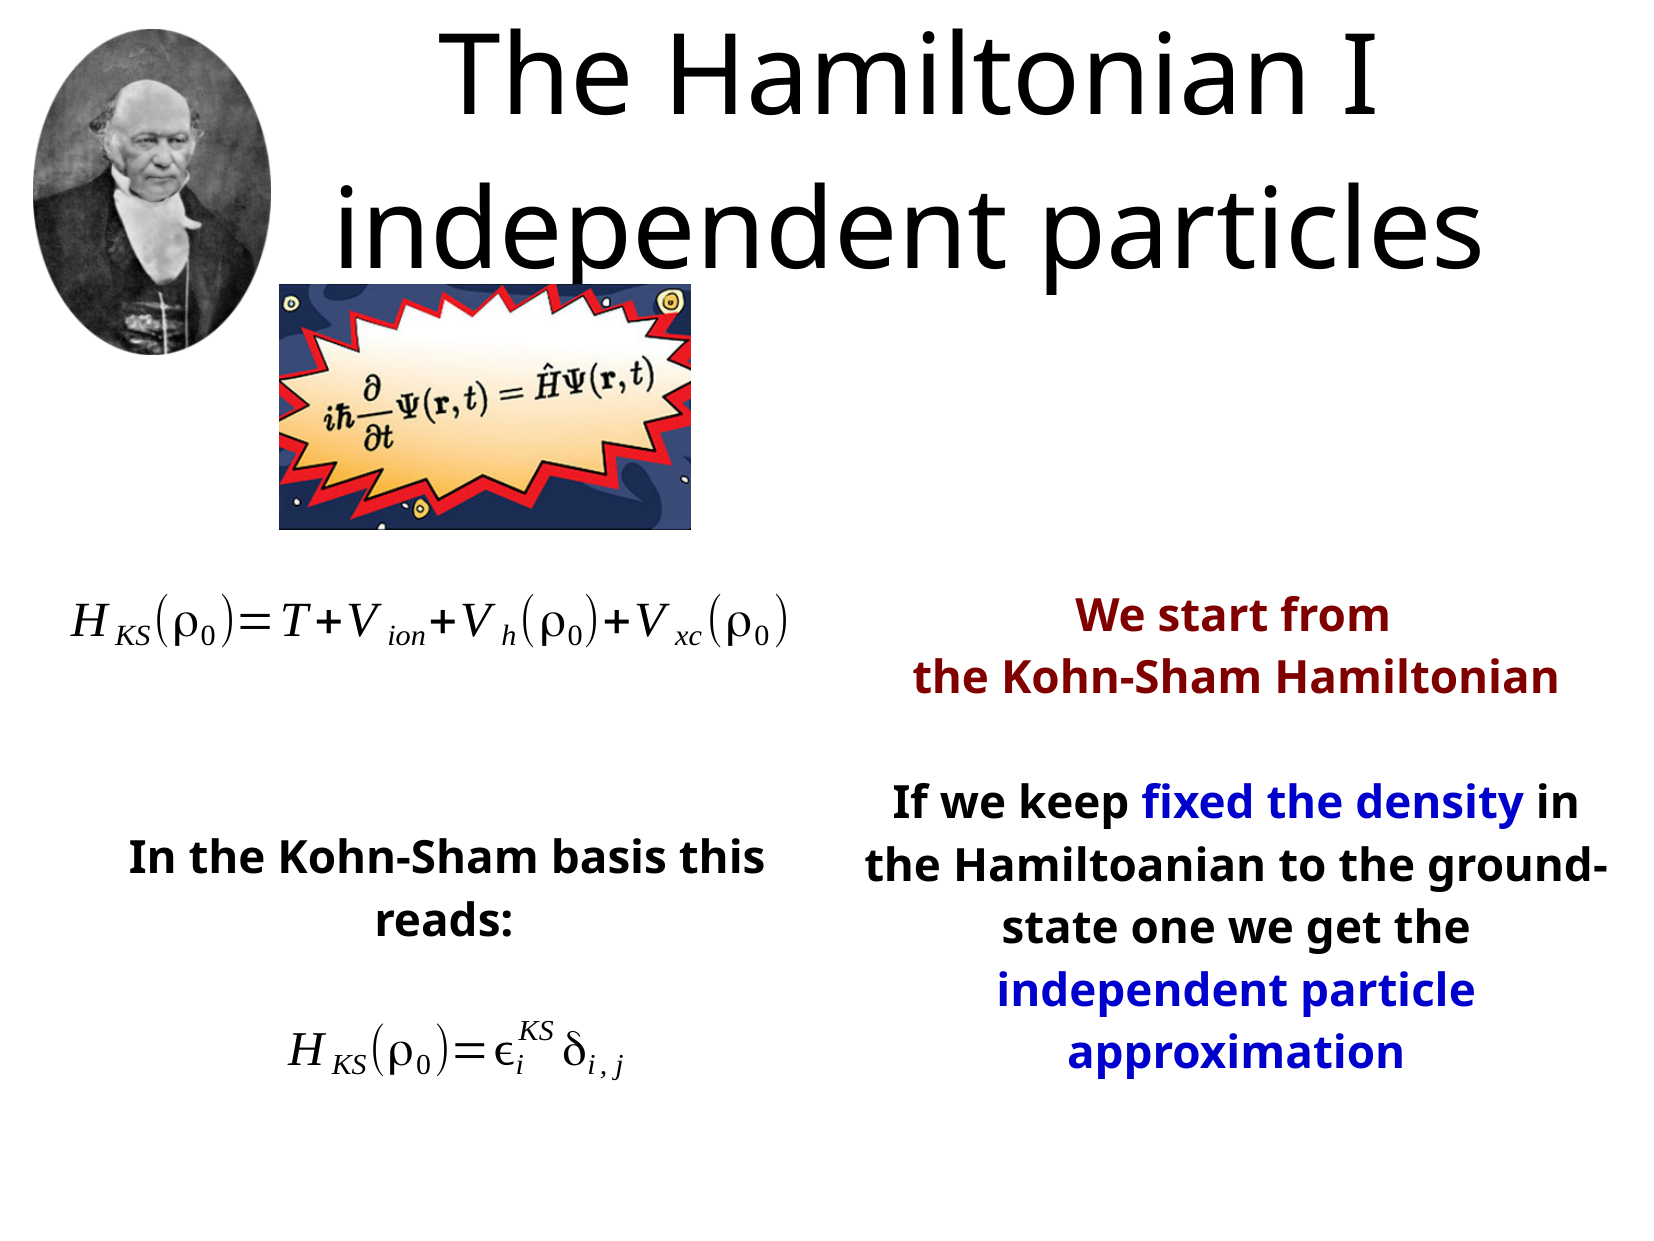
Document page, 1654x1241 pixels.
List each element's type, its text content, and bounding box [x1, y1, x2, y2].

chart [54, 590, 801, 654]
text_box In the Kohn-Sham basis this reads: [36, 817, 817, 983]
title The Hamiltonian I independent particles [271, 29, 1654, 267]
picture [33, 29, 271, 355]
chart [272, 1013, 636, 1082]
text_box We start from the Kohn-Sham Hamiltonian If we keep fixed the density in the Hamiltoanian to the ground-state one we get the independent particle approximation [801, 512, 1636, 1203]
picture [279, 284, 691, 530]
